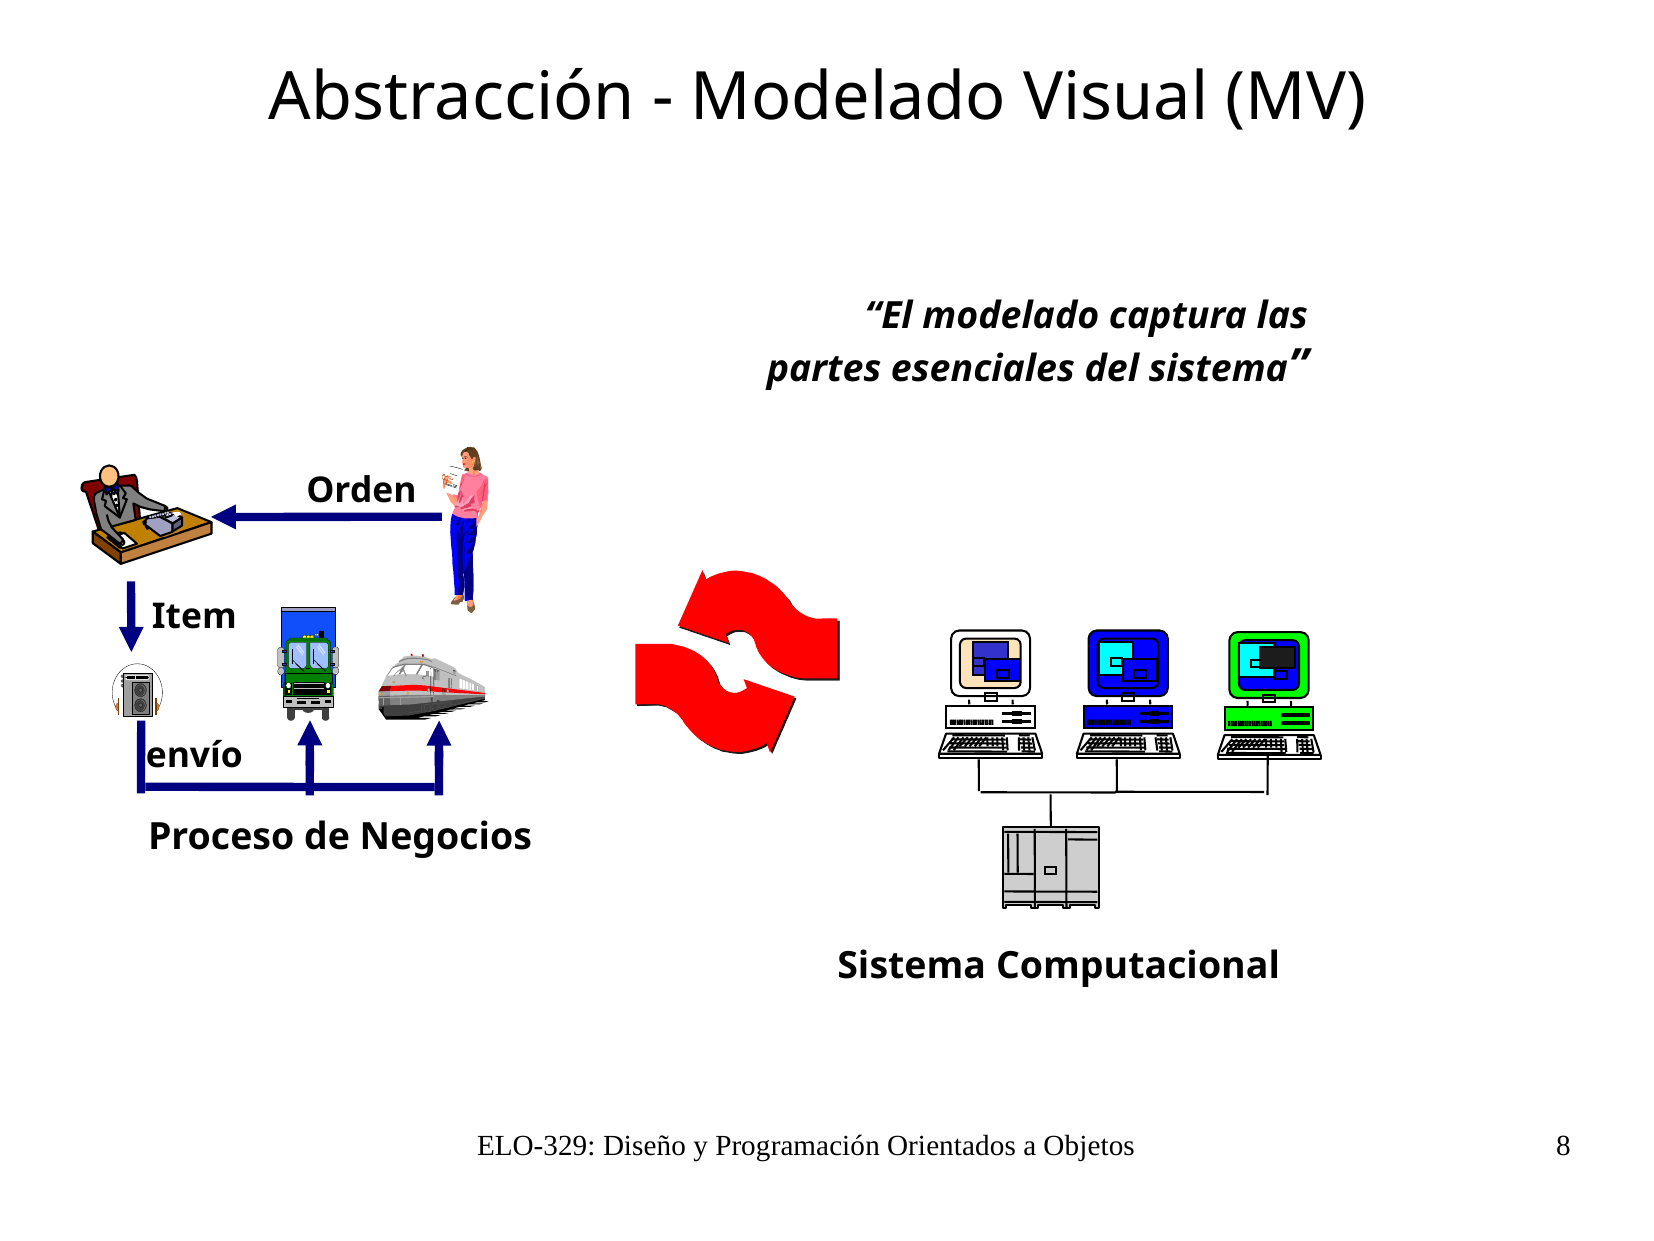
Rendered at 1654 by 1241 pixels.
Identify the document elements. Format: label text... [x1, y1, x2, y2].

text_box [1088, 630, 1168, 697]
text_box [1224, 707, 1314, 730]
text_box [951, 630, 1031, 697]
text_box [946, 706, 1035, 729]
text_box Orden [293, 460, 430, 512]
text_box [677, 570, 838, 679]
text_box [1002, 827, 1099, 909]
text_box [1083, 706, 1173, 729]
text_box Proceso de Negocios [133, 807, 548, 867]
text_box envío [146, 725, 257, 783]
text_box [1229, 632, 1309, 699]
picture [277, 607, 346, 728]
picture [112, 663, 170, 724]
text_box Sistema Computacional [822, 936, 1296, 996]
picture [441, 446, 496, 621]
text_box [81, 465, 212, 564]
text_box envío [132, 725, 137, 783]
text_box Item [138, 587, 250, 644]
text_box “El modelado captura las partes esenciales del sistema” [751, 286, 1324, 435]
text_box [635, 643, 795, 753]
picture [378, 653, 496, 727]
title Abstracción - Modelado Visual (MV) [82, 43, 1571, 145]
